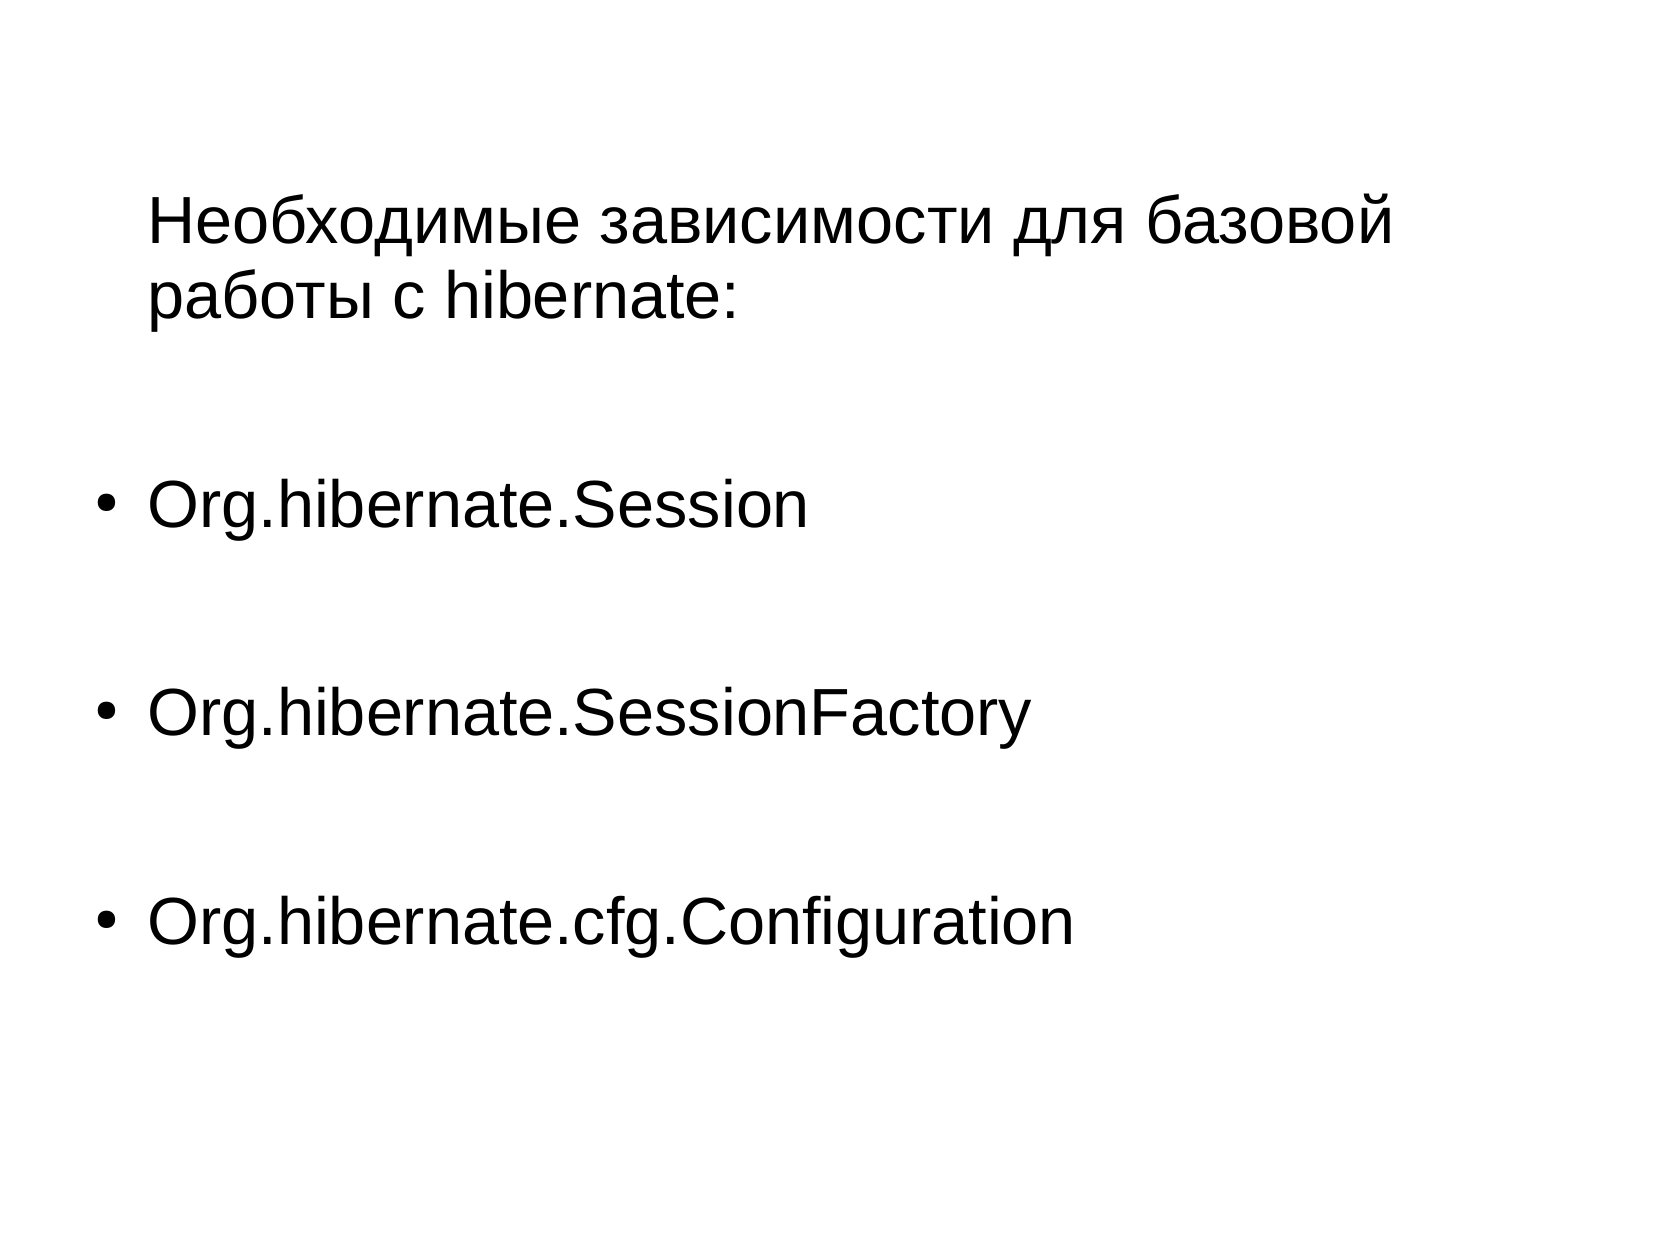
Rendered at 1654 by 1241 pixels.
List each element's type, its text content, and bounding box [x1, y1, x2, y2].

list Необходимые зависимости для базовой работы с hibernate: Org.hibernate.Session Org.hibernate.SessionFactory Org.hibernate.cfg.Configuration [76, 183, 1565, 1063]
